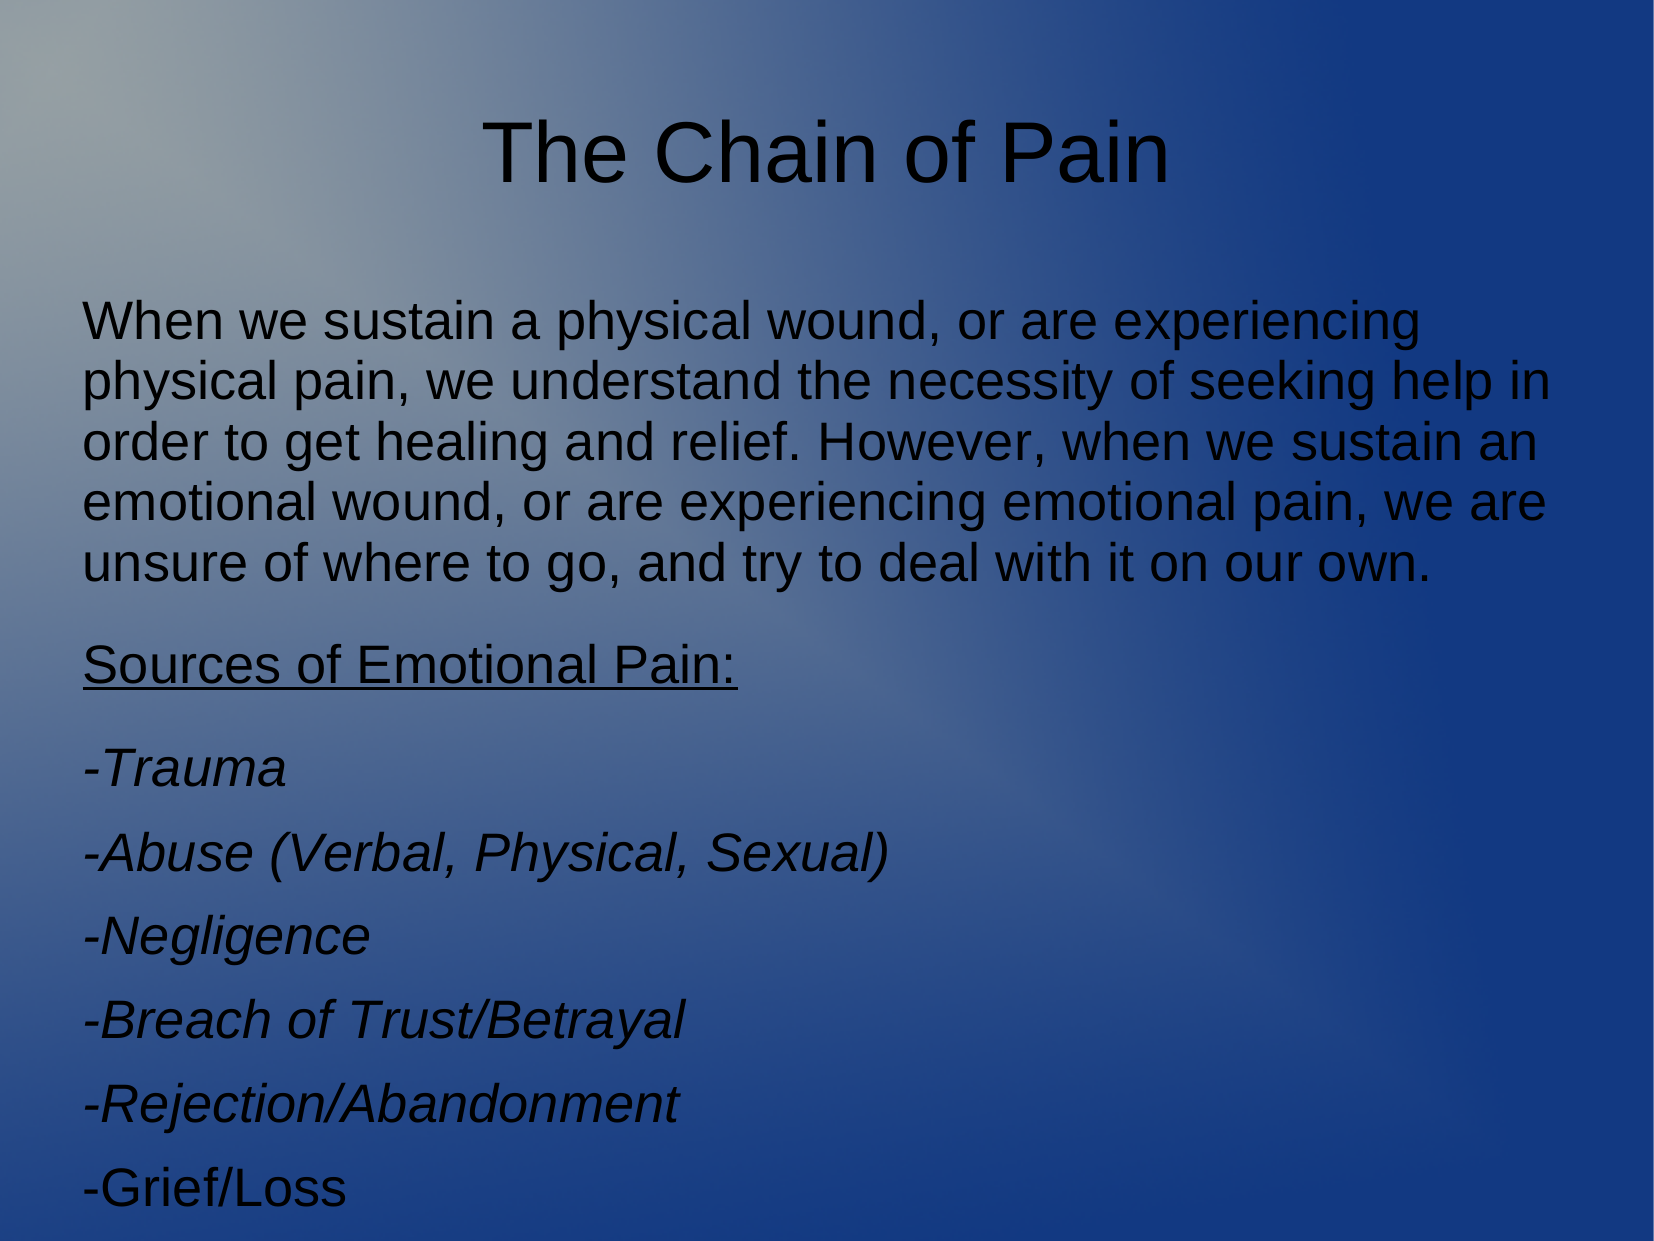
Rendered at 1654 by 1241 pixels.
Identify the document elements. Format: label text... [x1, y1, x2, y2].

picture [0, 0, 1654, 1241]
title The Chain of Pain [82, 49, 1571, 257]
subtitle When we sustain a physical wound, or are experiencing physical pain, we understand the necessity of seeking help in order to get healing and relief. However, when we sustain an emotional wound, or are experiencing emotional pain, we are unsure of where to go, and try to deal with it on our own. Sources of Emotional Pain: -Trauma -Abuse (Verbal, Physical, Sexual) -Negligence -Breach of Trust/Betrayal -Rejection/Abandonment -Grief/Loss [82, 290, 1571, 1241]
